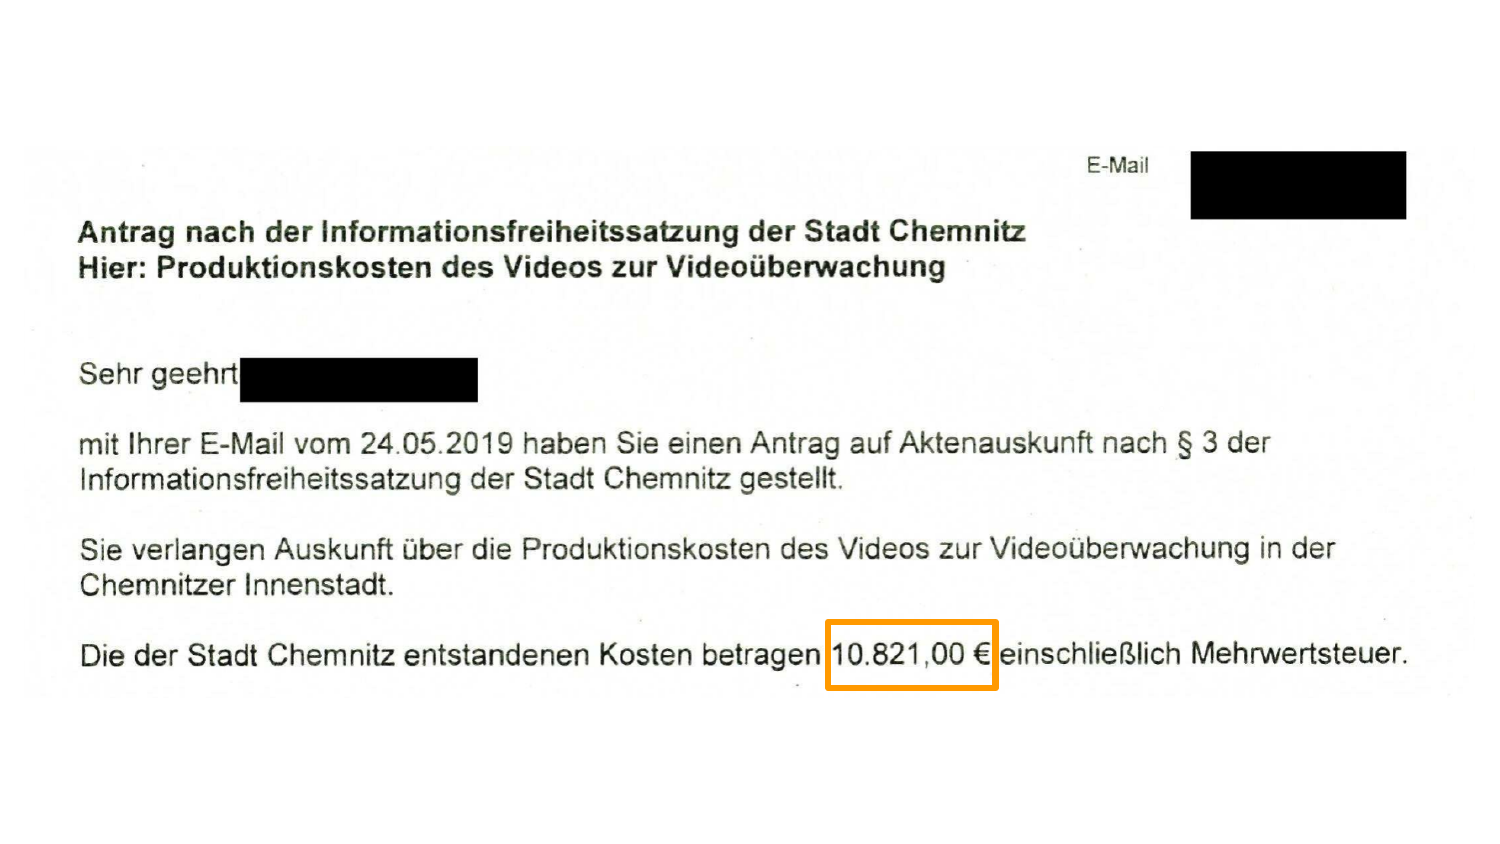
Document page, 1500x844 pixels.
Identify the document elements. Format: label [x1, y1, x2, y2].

picture [24, 146, 1475, 698]
